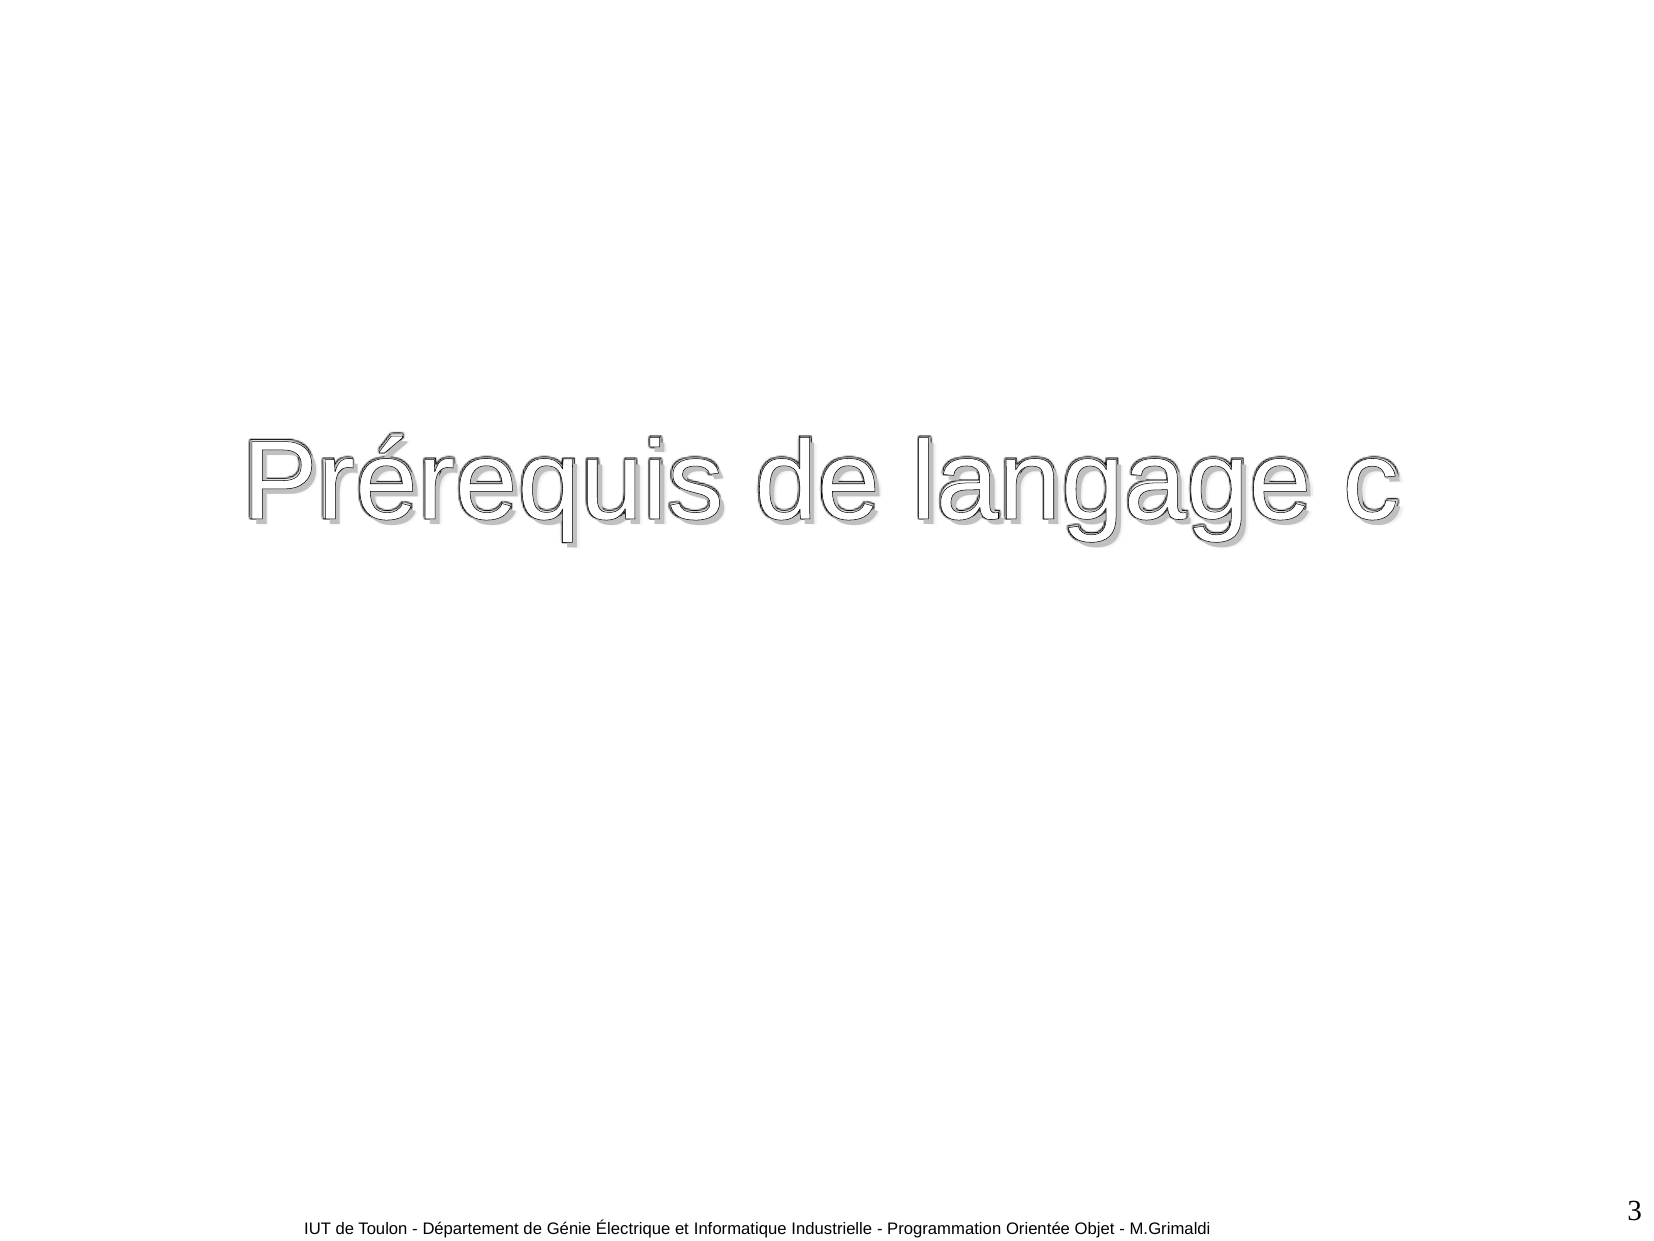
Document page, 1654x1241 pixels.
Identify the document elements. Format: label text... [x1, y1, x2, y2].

subtitle Prérequis de langage c [76, 0, 1565, 960]
